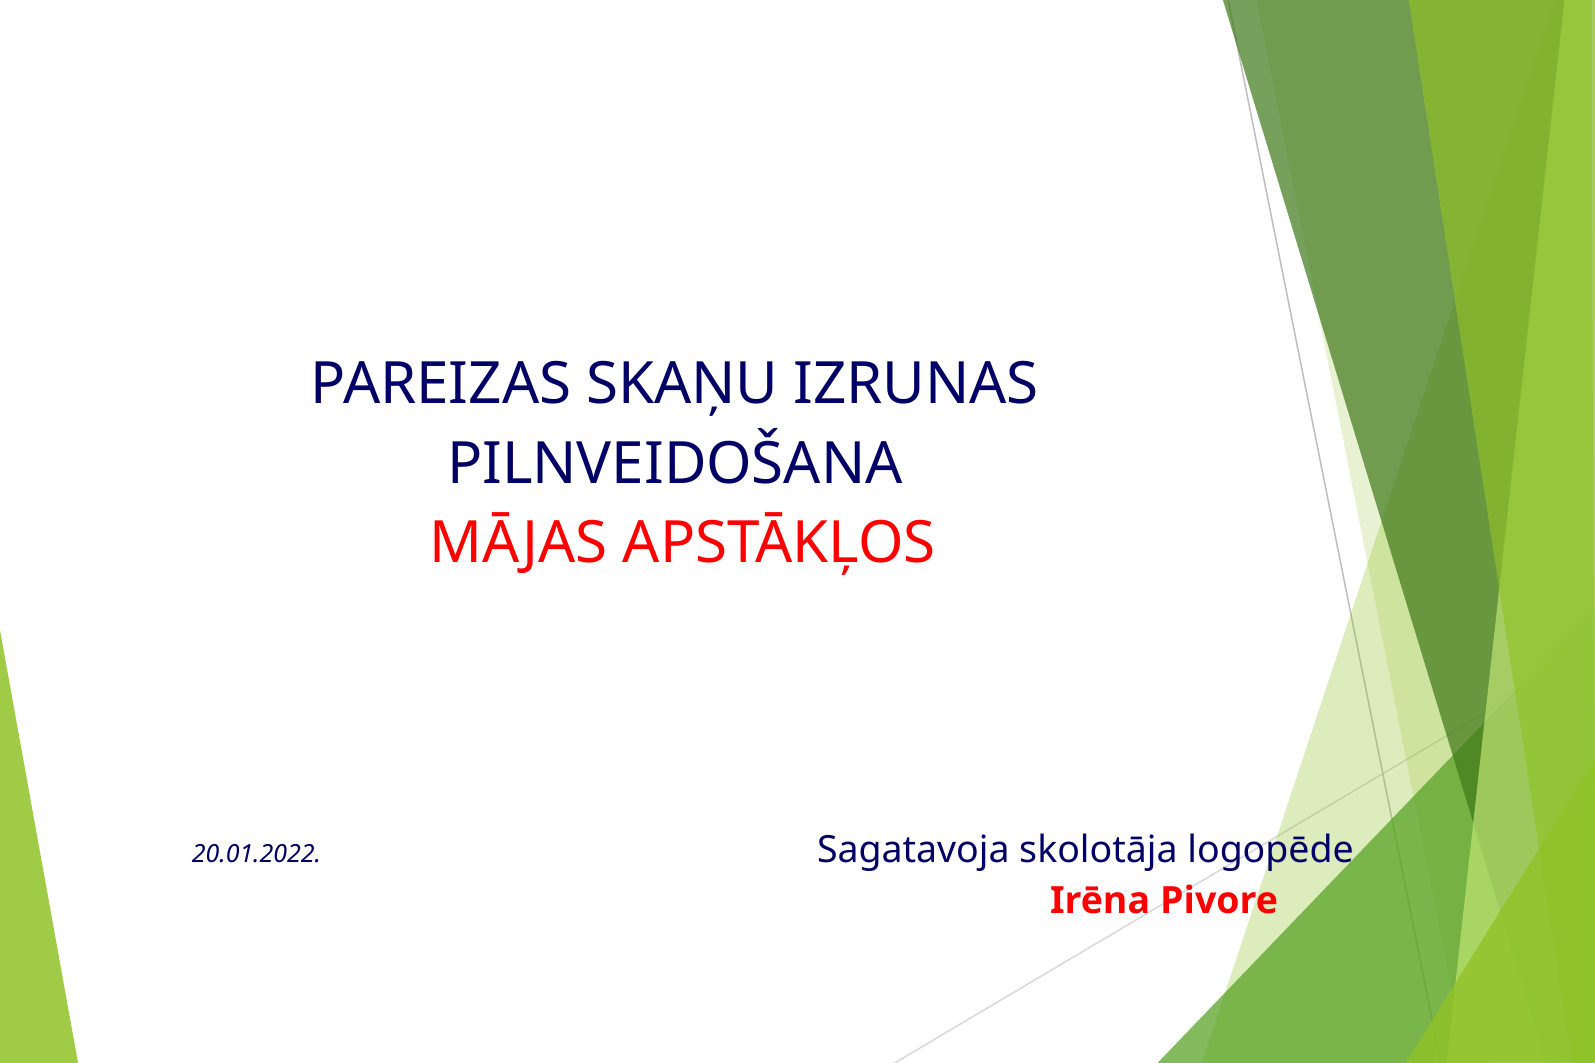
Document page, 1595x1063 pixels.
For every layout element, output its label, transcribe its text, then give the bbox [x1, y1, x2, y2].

text_box 20.01.2022. Sagatavoja skolotāja logopēde Irēna Pivore [177, 814, 1393, 917]
text_box PAREIZAS SKAŅU IZRUNAS PILNVEIDOŠANA MĀJAS APSTĀKĻOS [209, 334, 1156, 599]
